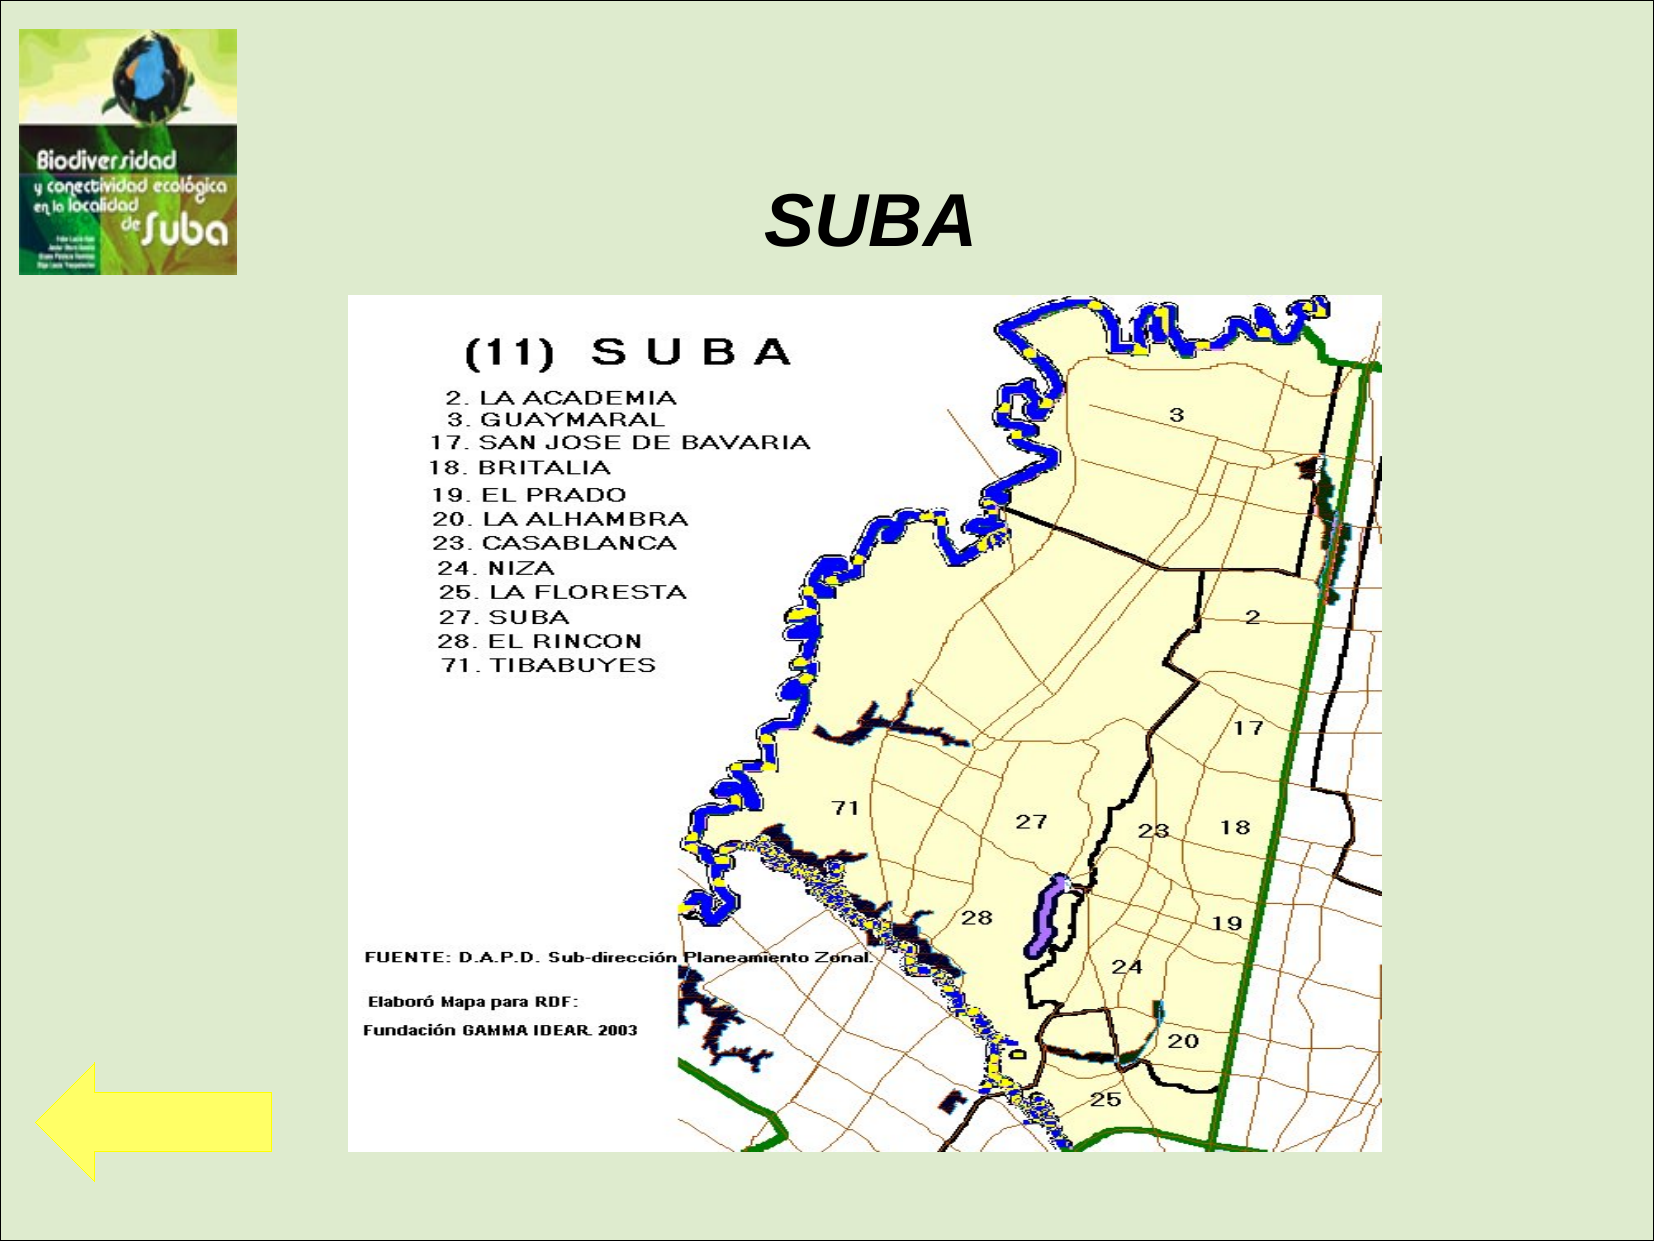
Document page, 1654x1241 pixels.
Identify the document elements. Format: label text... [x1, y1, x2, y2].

text_box [35, 1062, 272, 1182]
picture [348, 295, 1382, 1152]
text_box SUBA [561, 171, 1182, 271]
picture [19, 29, 237, 275]
